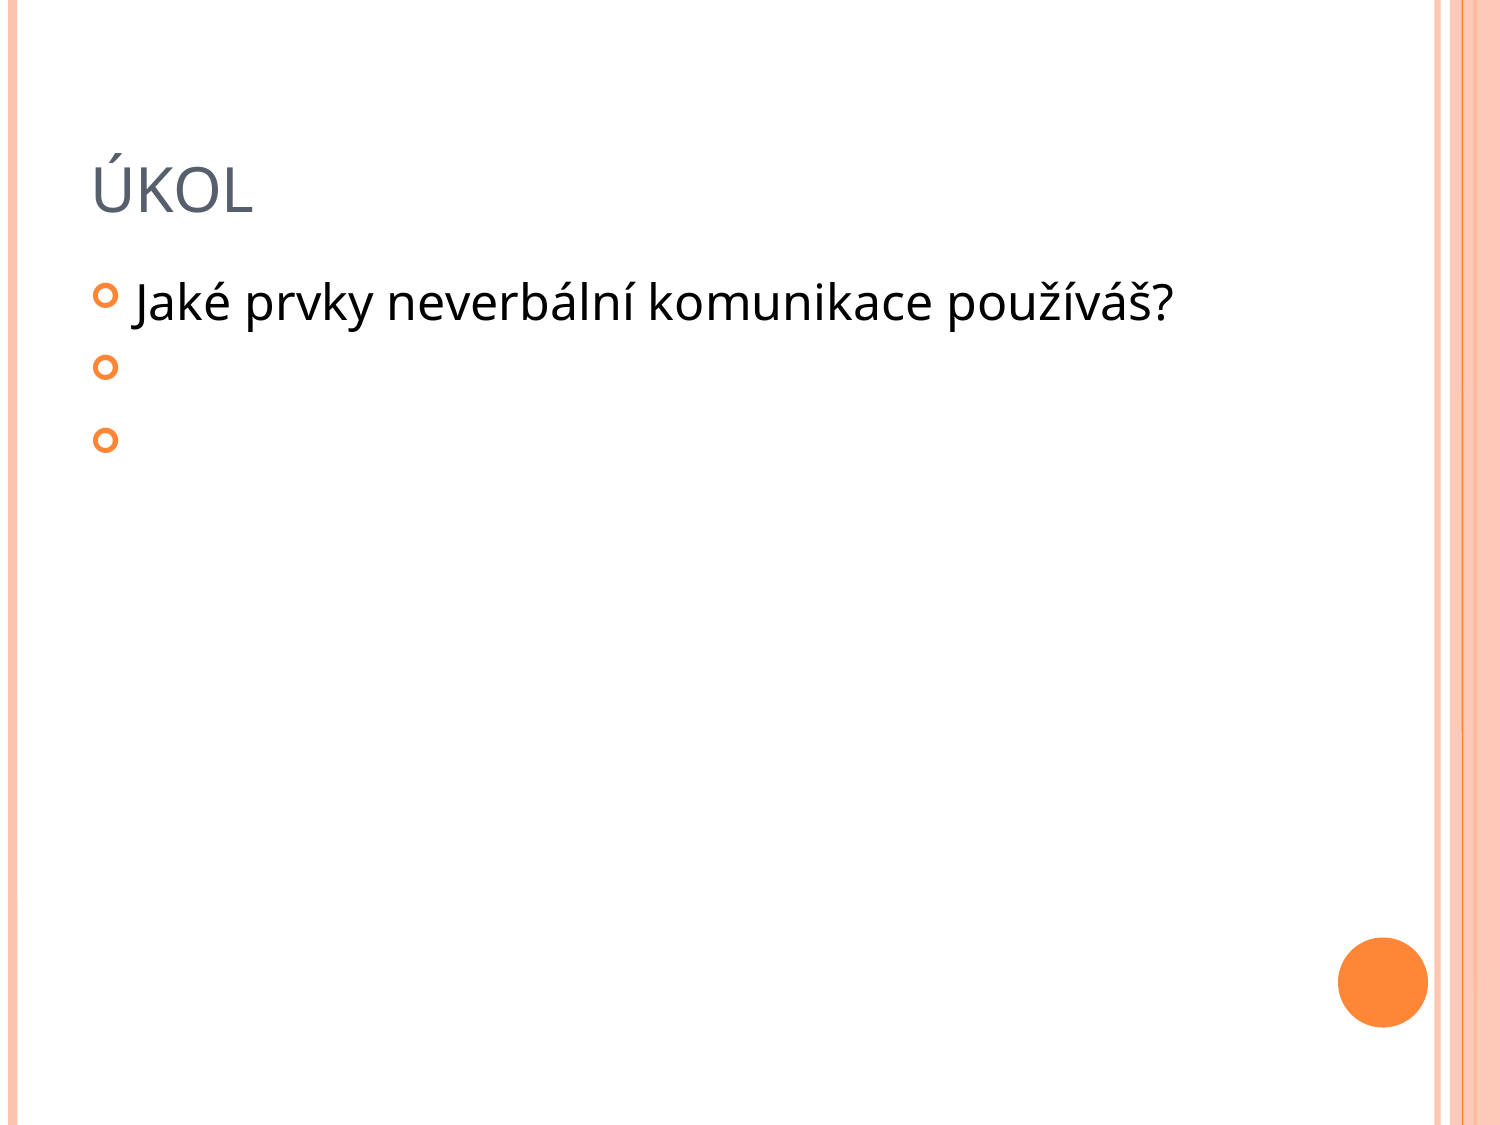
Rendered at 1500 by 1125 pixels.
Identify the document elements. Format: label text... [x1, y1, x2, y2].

list Jaké prvky neverbální komunikace používáš? [75, 262, 1300, 1062]
title Úkol [75, 45, 1300, 233]
